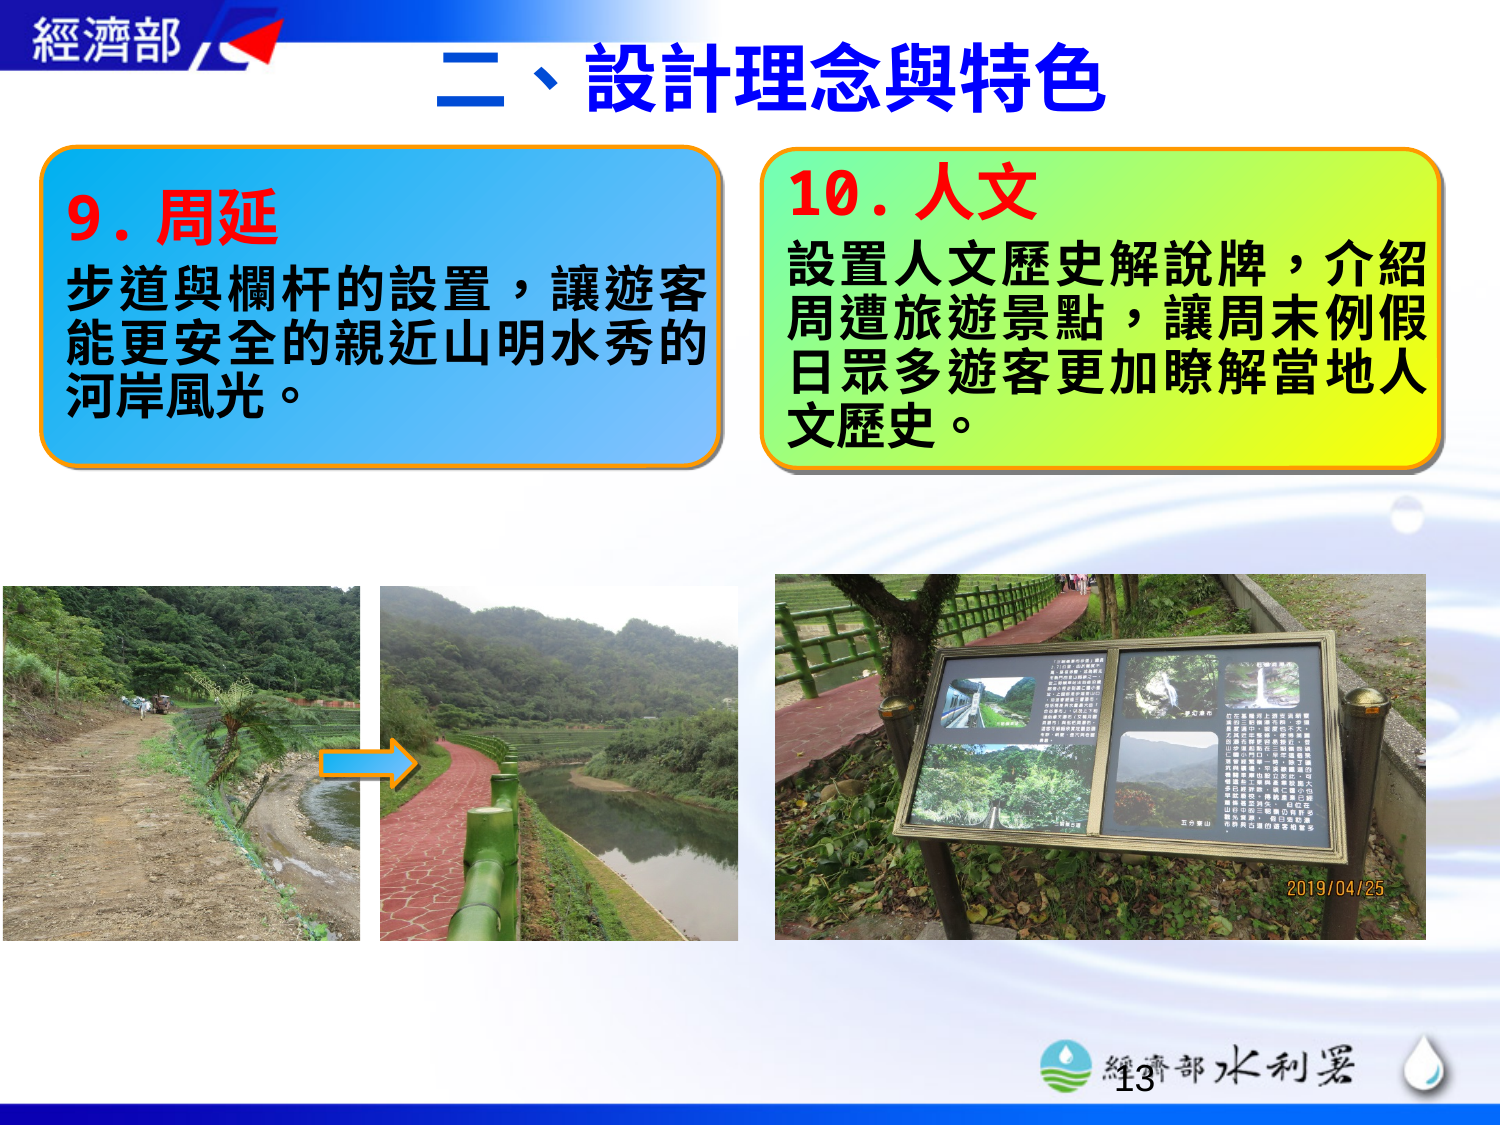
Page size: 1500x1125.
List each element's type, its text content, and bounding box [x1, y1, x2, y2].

picture [0, 0, 1500, 1125]
text_box 9.周延 步道與欄杆的設置，讓遊客能更安全的親近山明水秀的河岸風光。 [41, 146, 719, 466]
text_box 10.人文 設置人文歷史解說牌，介紹周遭旅遊景點，讓周末例假日眾多遊客更加瞭解當地人文歷史。 [761, 148, 1440, 468]
text_box [321, 739, 416, 787]
text_box 二、設計理念與特色 [419, 17, 1152, 137]
